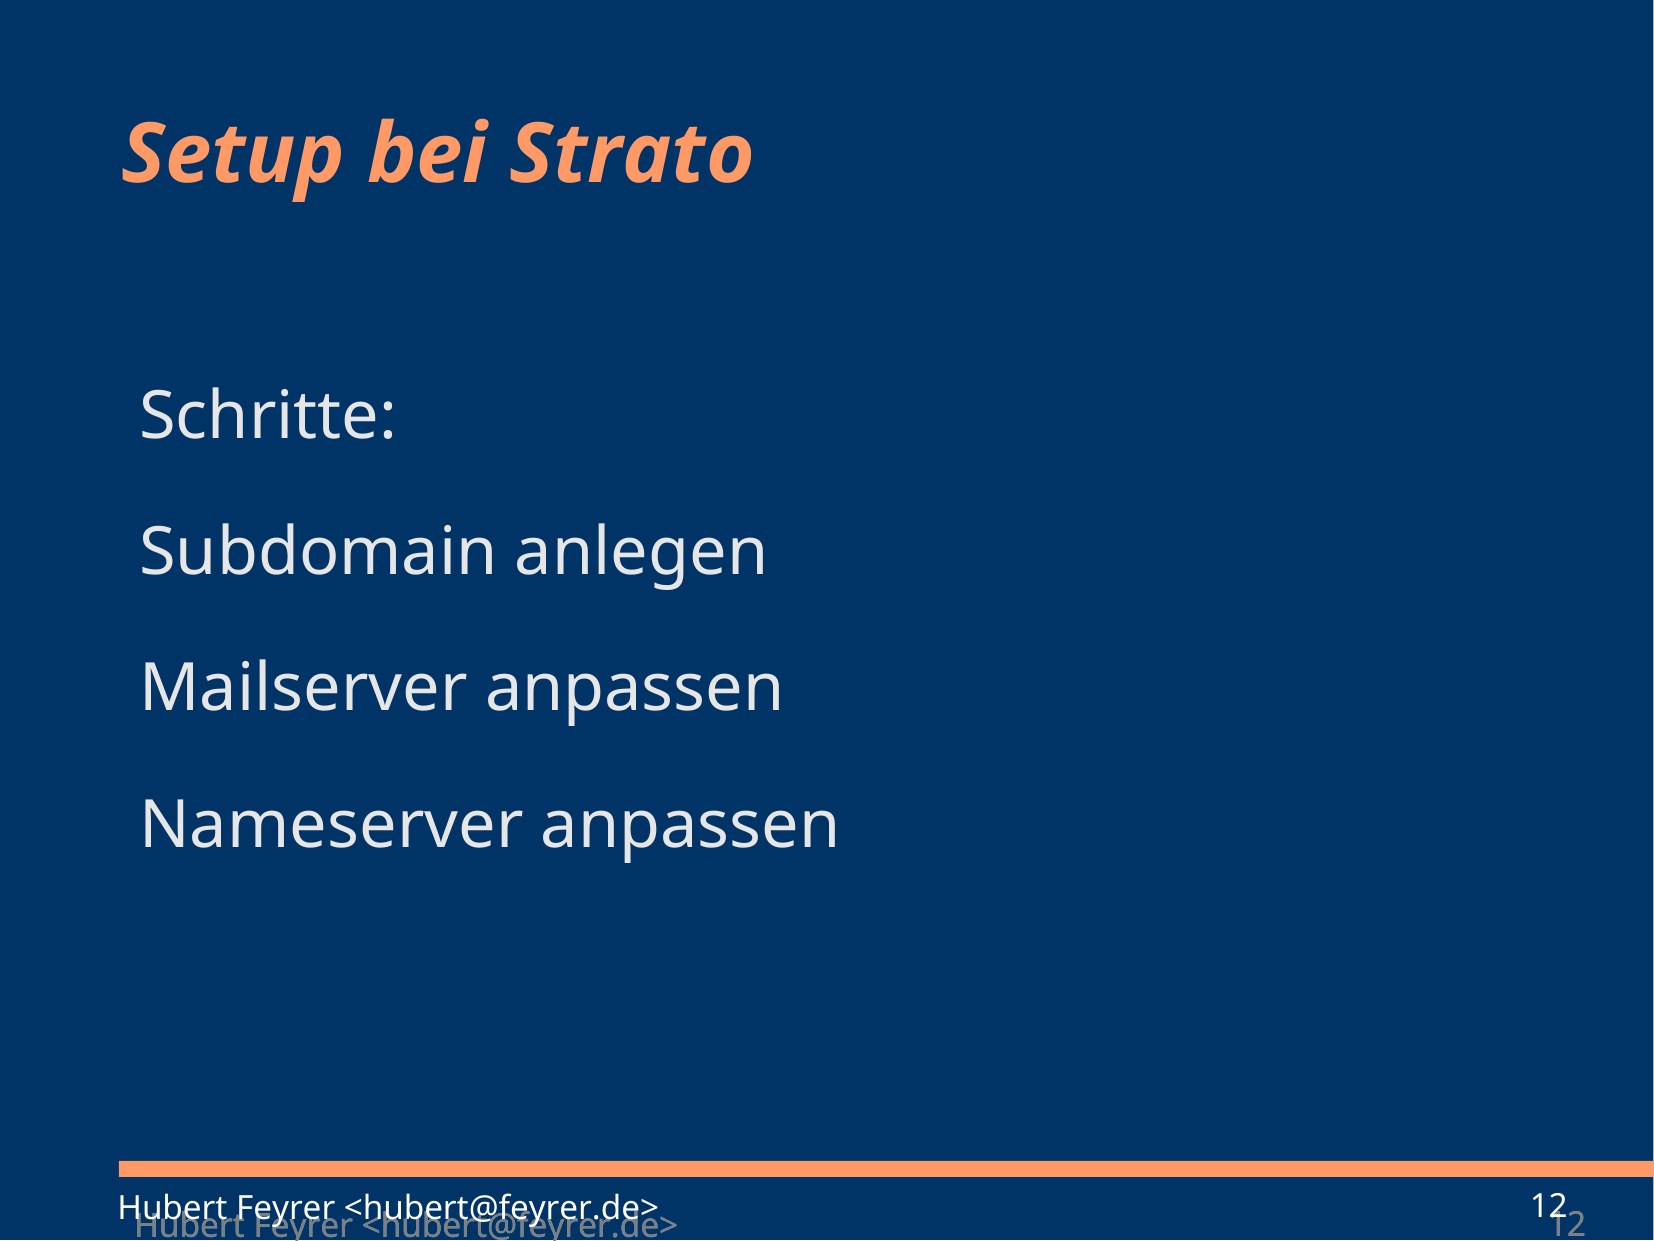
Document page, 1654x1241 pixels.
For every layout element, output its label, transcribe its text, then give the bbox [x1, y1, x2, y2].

list Schritte: Subdomain anlegen Mailserver anpassen Nameserver anpassen [121, 322, 1561, 1133]
title Setup bei Strato [121, 46, 1534, 254]
